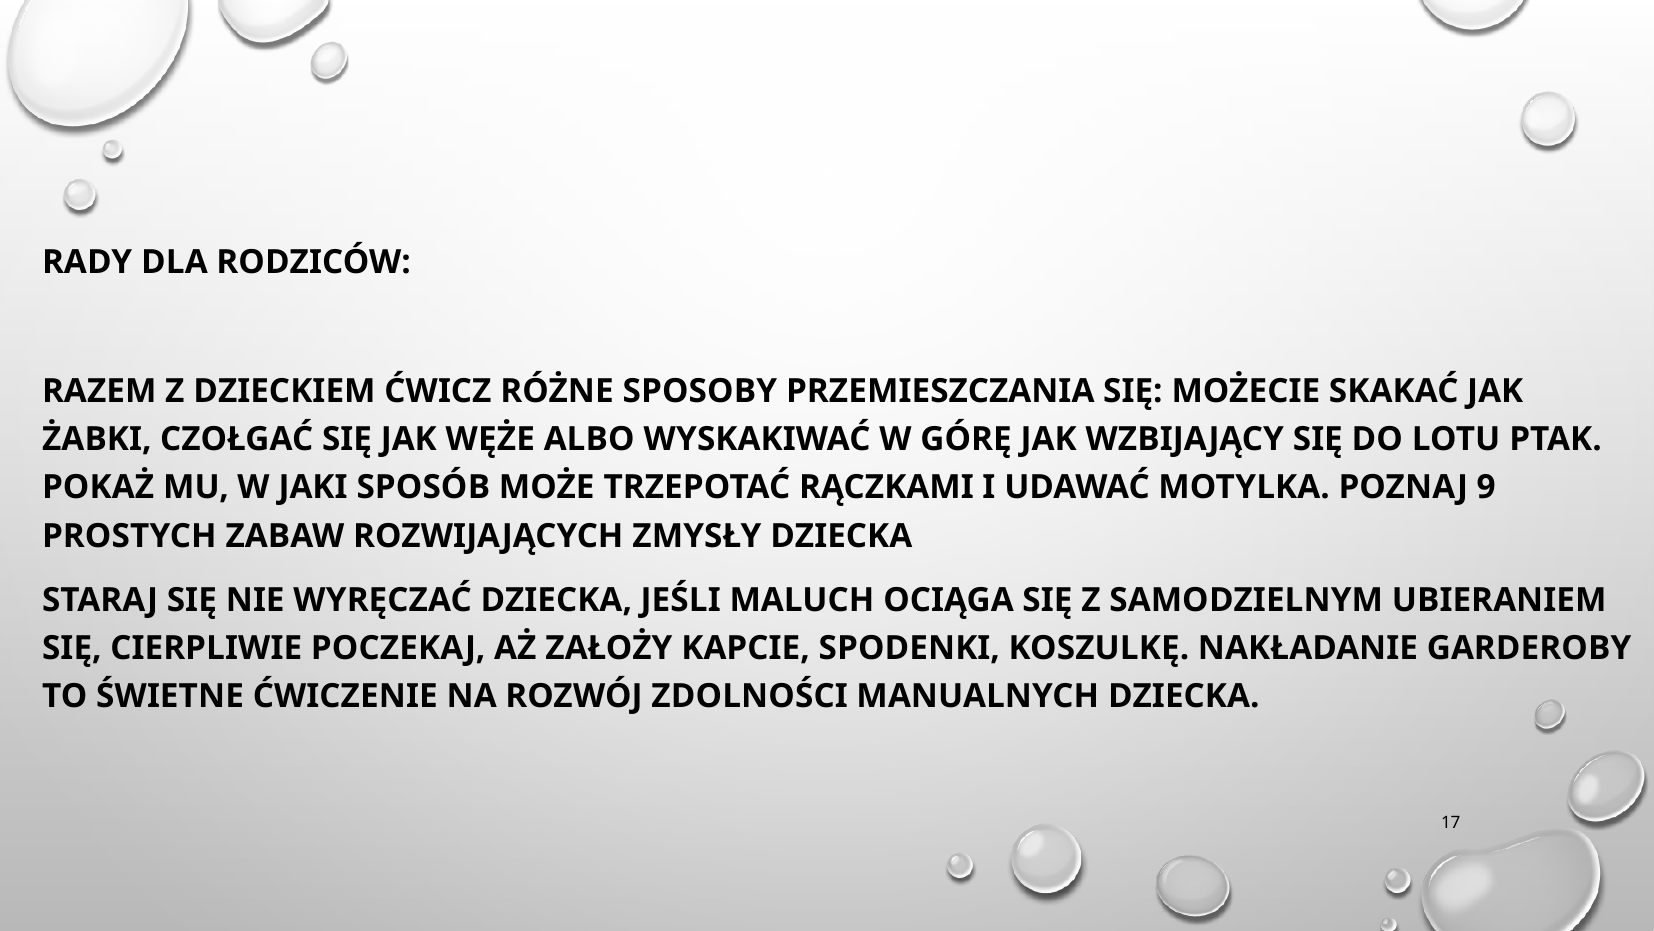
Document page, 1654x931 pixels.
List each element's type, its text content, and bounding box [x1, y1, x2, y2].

list Rady dla rodziców: Razem z dzieckiem ćwicz różne sposoby przemieszczania się: możecie skakać jak żabki, czołgać się jak węże albo wyskakiwać w górę jak wzbijający się do lotu ptak. Pokaż mu, w jaki sposób może trzepotać rączkami i udawać motylka. Poznaj 9 prostych zabaw rozwijających zmysły dziecka Staraj się nie wyręczać dziecka, jeśli maluch ociąga się z samodzielnym ubieraniem się, cierpliwie poczekaj, aż założy kapcie, spodenki, koszulkę. Nakładanie garderoby to świetne ćwiczenie na rozwój zdolności manualnych dziecka. [27, 224, 1654, 764]
text_box [1426, 798, 1530, 848]
